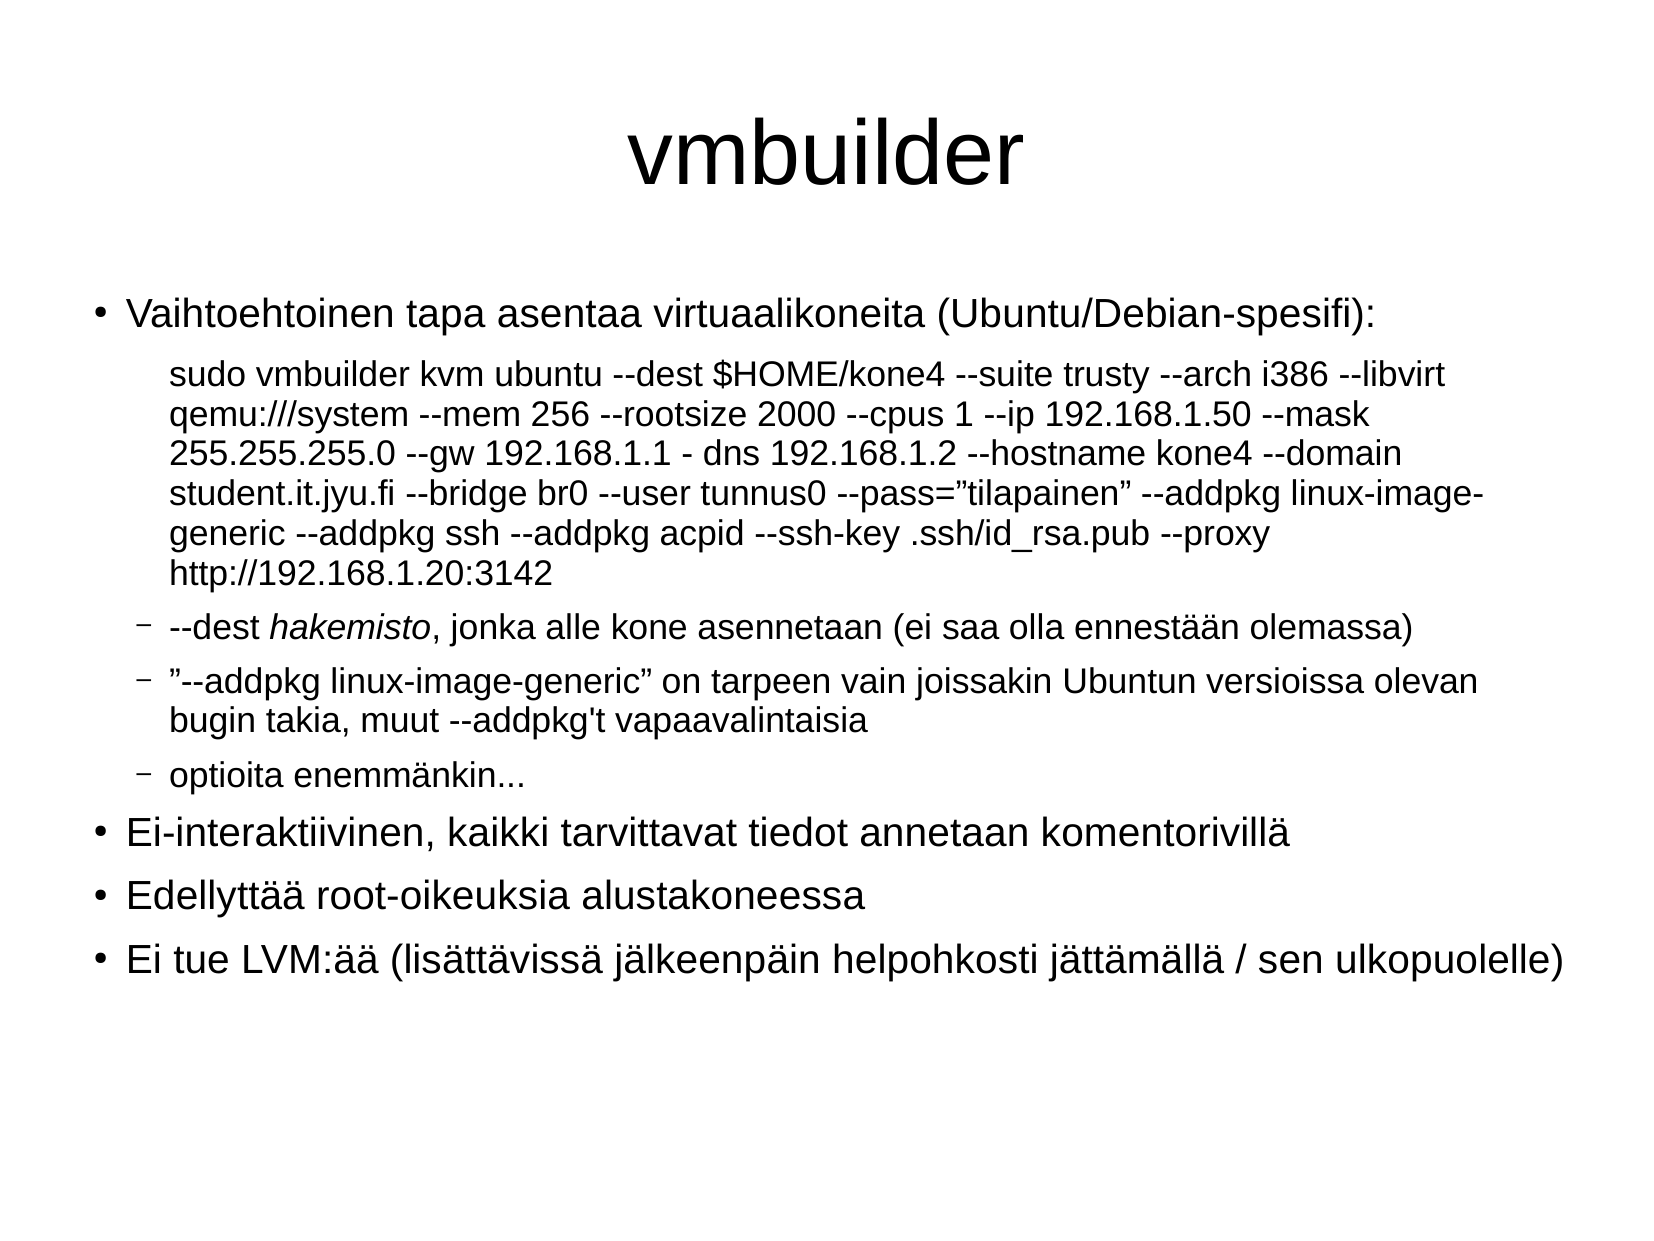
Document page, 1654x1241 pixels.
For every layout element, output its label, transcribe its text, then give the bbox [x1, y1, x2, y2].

list Vaihtoehtoinen tapa asentaa virtuaalikoneita (Ubuntu/Debian-spesifi): sudo vmbuilder kvm ubuntu --dest $HOME/kone4 --suite trusty --arch i386 --libvirt qemu:///system --mem 256 --rootsize 2000 --cpus 1 --ip 192.168.1.50 --mask 255.255.255.0 --gw 192.168.1.1 - dns 192.168.1.2 --hostname kone4 --domain student.it.jyu.fi --bridge br0 --user tunnus0 --pass=”tilapainen” --addpkg linux-image-generic --addpkg ssh --addpkg acpid --ssh-key .ssh/id_rsa.pub --proxy http://192.168.1.20:3142 --dest hakemisto, jonka alle kone asennetaan (ei saa olla ennestään olemassa) ”--addpkg linux-image-generic” on tarpeen vain joissakin Ubuntun versioissa olevan bugin takia, muut --addpkg't vapaavalintaisia optioita enemmänkin... Ei-interaktiivinen, kaikki tarvittavat tiedot annetaan komentorivillä Edellyttää root-oikeuksia alustakoneessa Ei tue LVM:ää (lisättävissä jälkeenpäin helpohkosti jättämällä / sen ulkopuolelle) [82, 290, 1571, 1010]
title vmbuilder [82, 49, 1571, 257]
